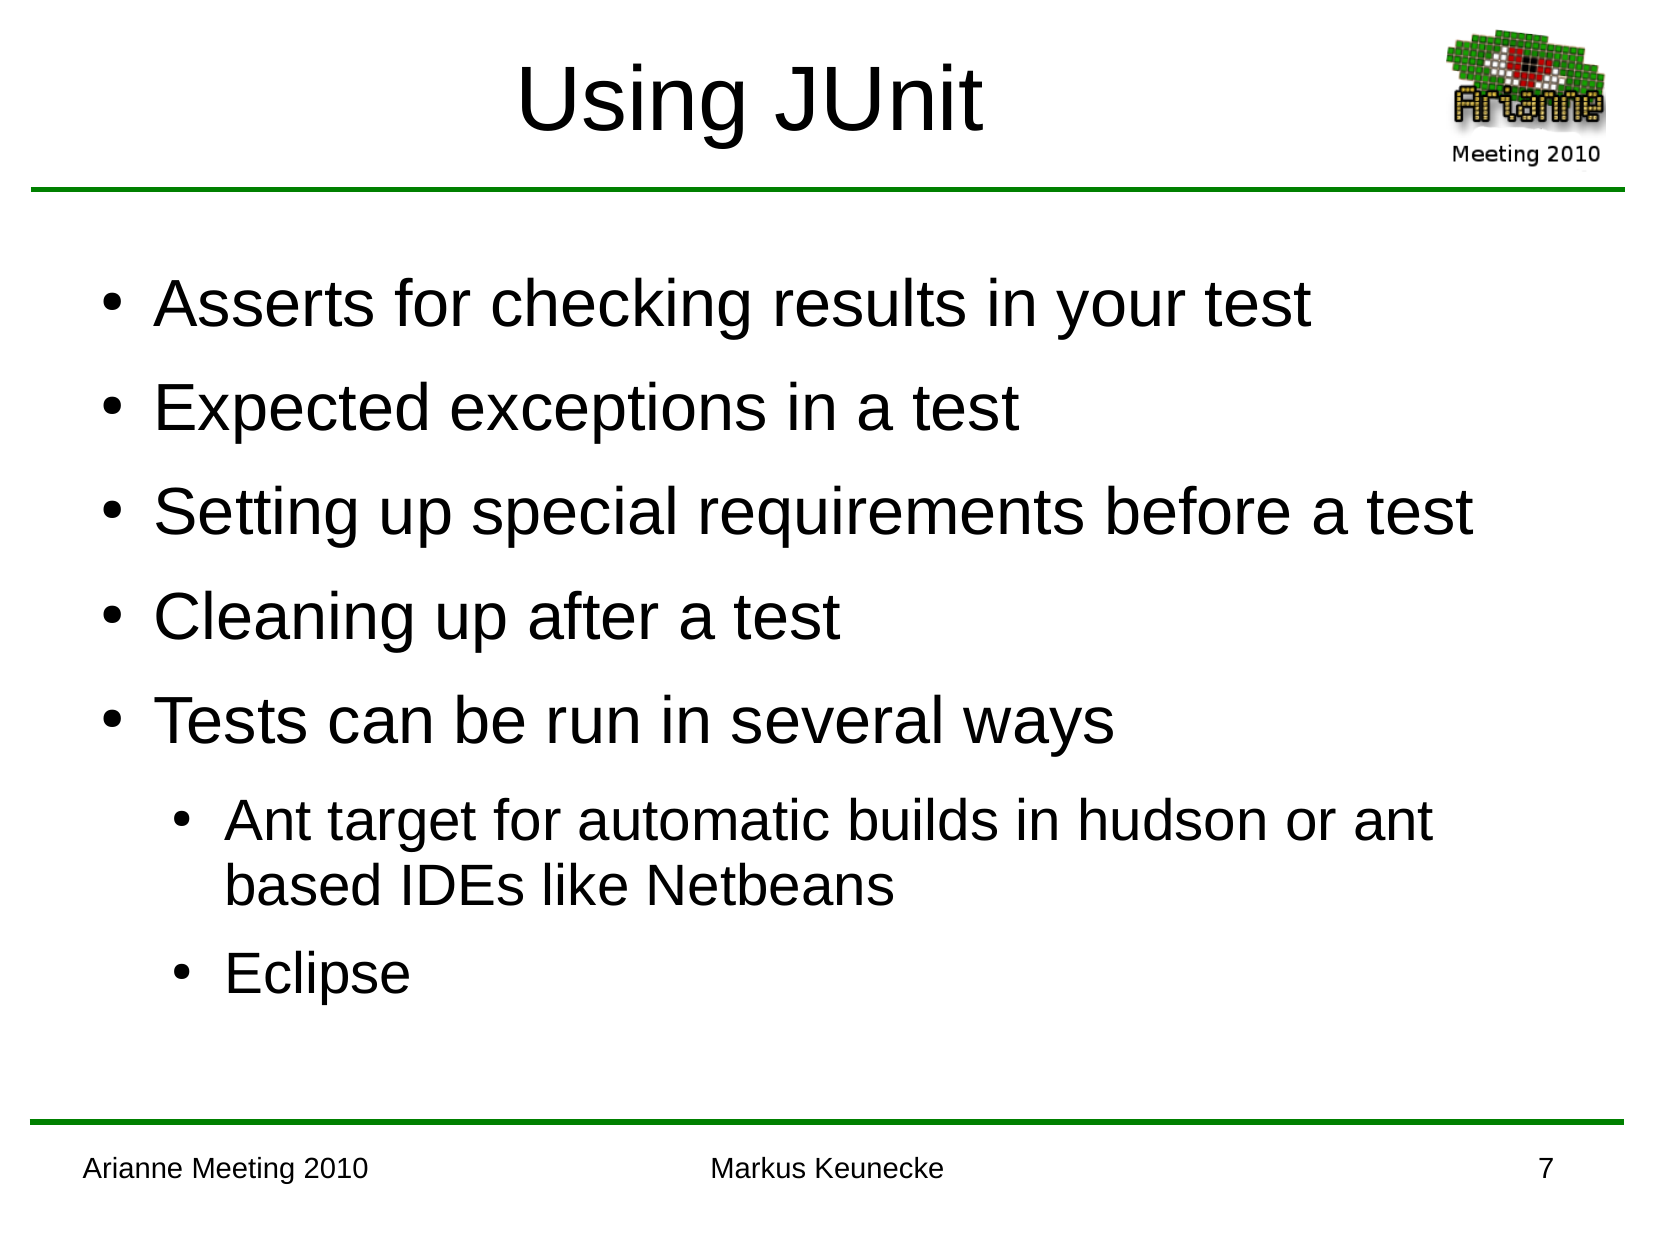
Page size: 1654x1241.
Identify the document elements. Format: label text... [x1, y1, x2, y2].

title Using JUnit [82, 47, 1418, 150]
list Asserts for checking results in your test Expected exceptions in a test Setting up special requirements before a test Cleaning up after a test Tests can be run in several ways Ant target for automatic builds in hudson or ant based IDEs like Netbeans Eclipse [82, 265, 1571, 1109]
picture [1446, 29, 1606, 178]
